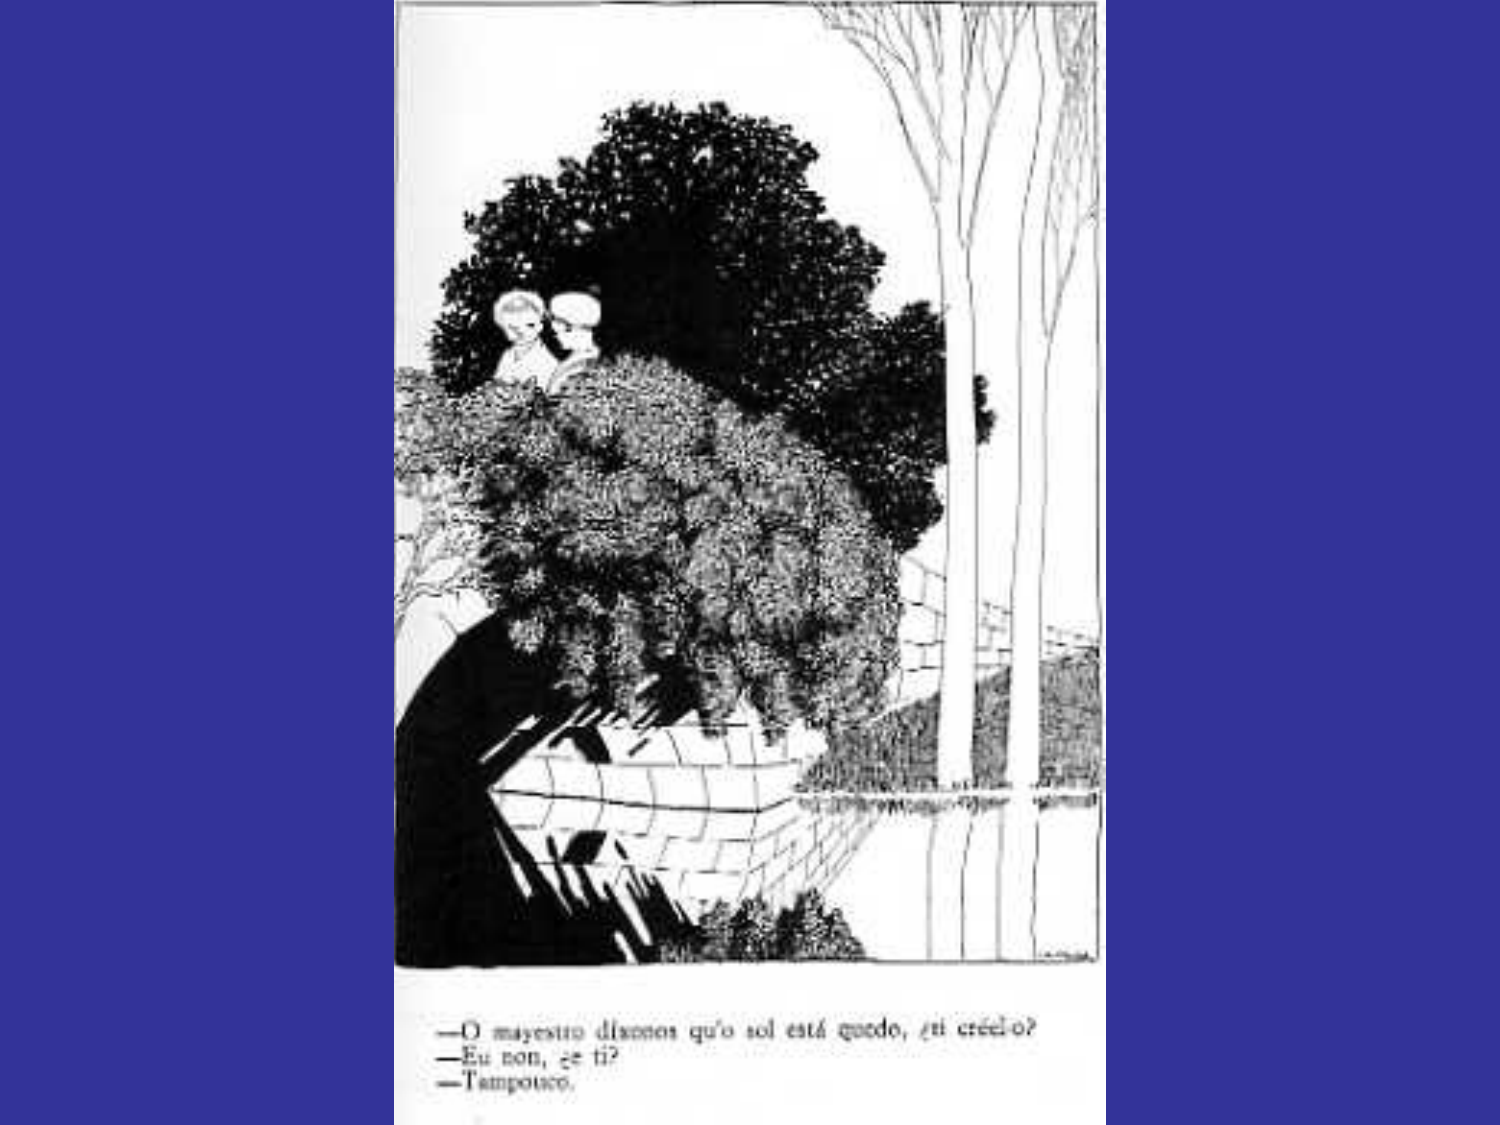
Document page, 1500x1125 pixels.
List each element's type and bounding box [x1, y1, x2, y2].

picture [394, 0, 1106, 1125]
